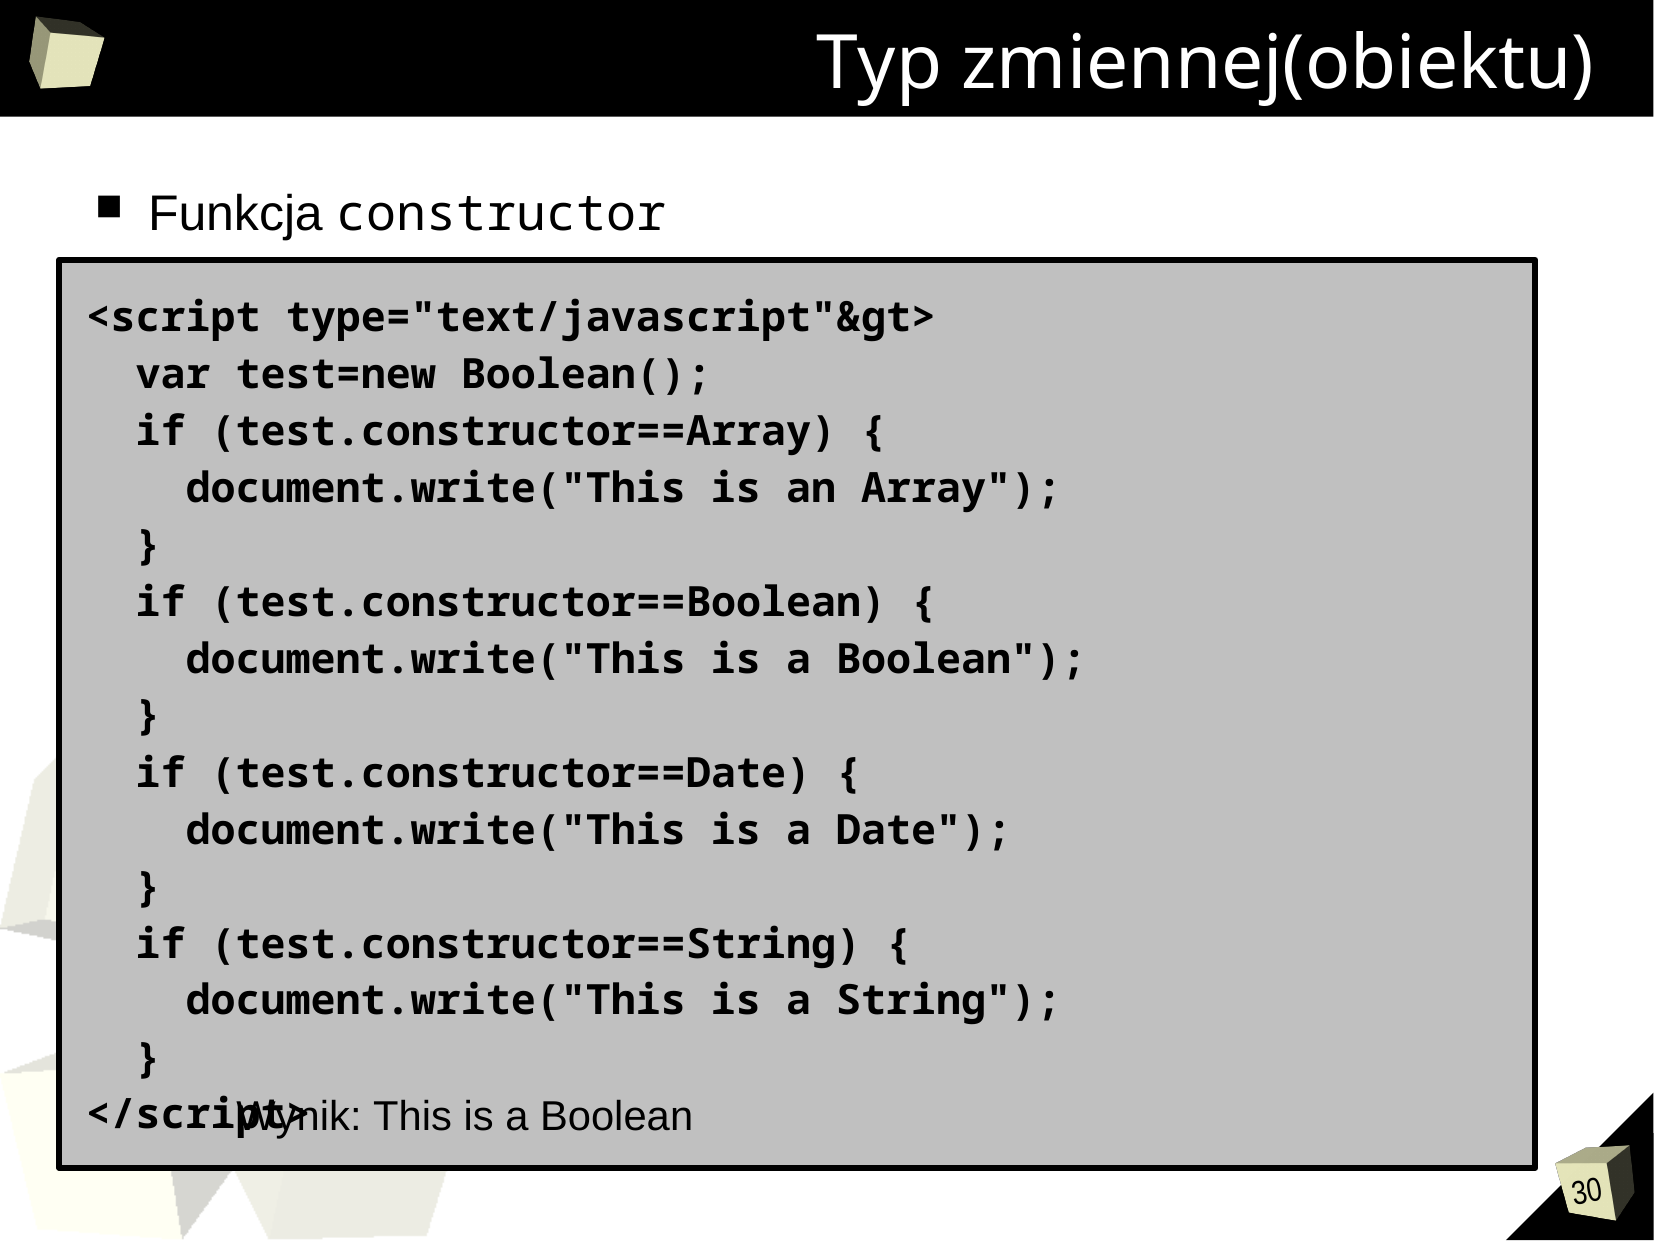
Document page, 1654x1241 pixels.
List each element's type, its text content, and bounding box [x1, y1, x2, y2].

title Typ zmiennej(obiektu) [118, 0, 1595, 119]
text_box <script type="text/javascript"&gt> var test=new Boolean(); if (test.constructor==Array) { document.write("This is an Array"); } if (test.constructor==Boolean) { document.write("This is a Boolean"); } if (test.constructor==Date) { document.write("This is a Date"); } if (test.constructor==String) { document.write("This is a String"); } </script> [59, 259, 1536, 1037]
text_box Wynik: This is a Boolean [236, 1092, 694, 1140]
text_box Funkcja constructor [77, 177, 1565, 238]
picture [0, 726, 477, 1241]
list [44, 177, 1611, 473]
